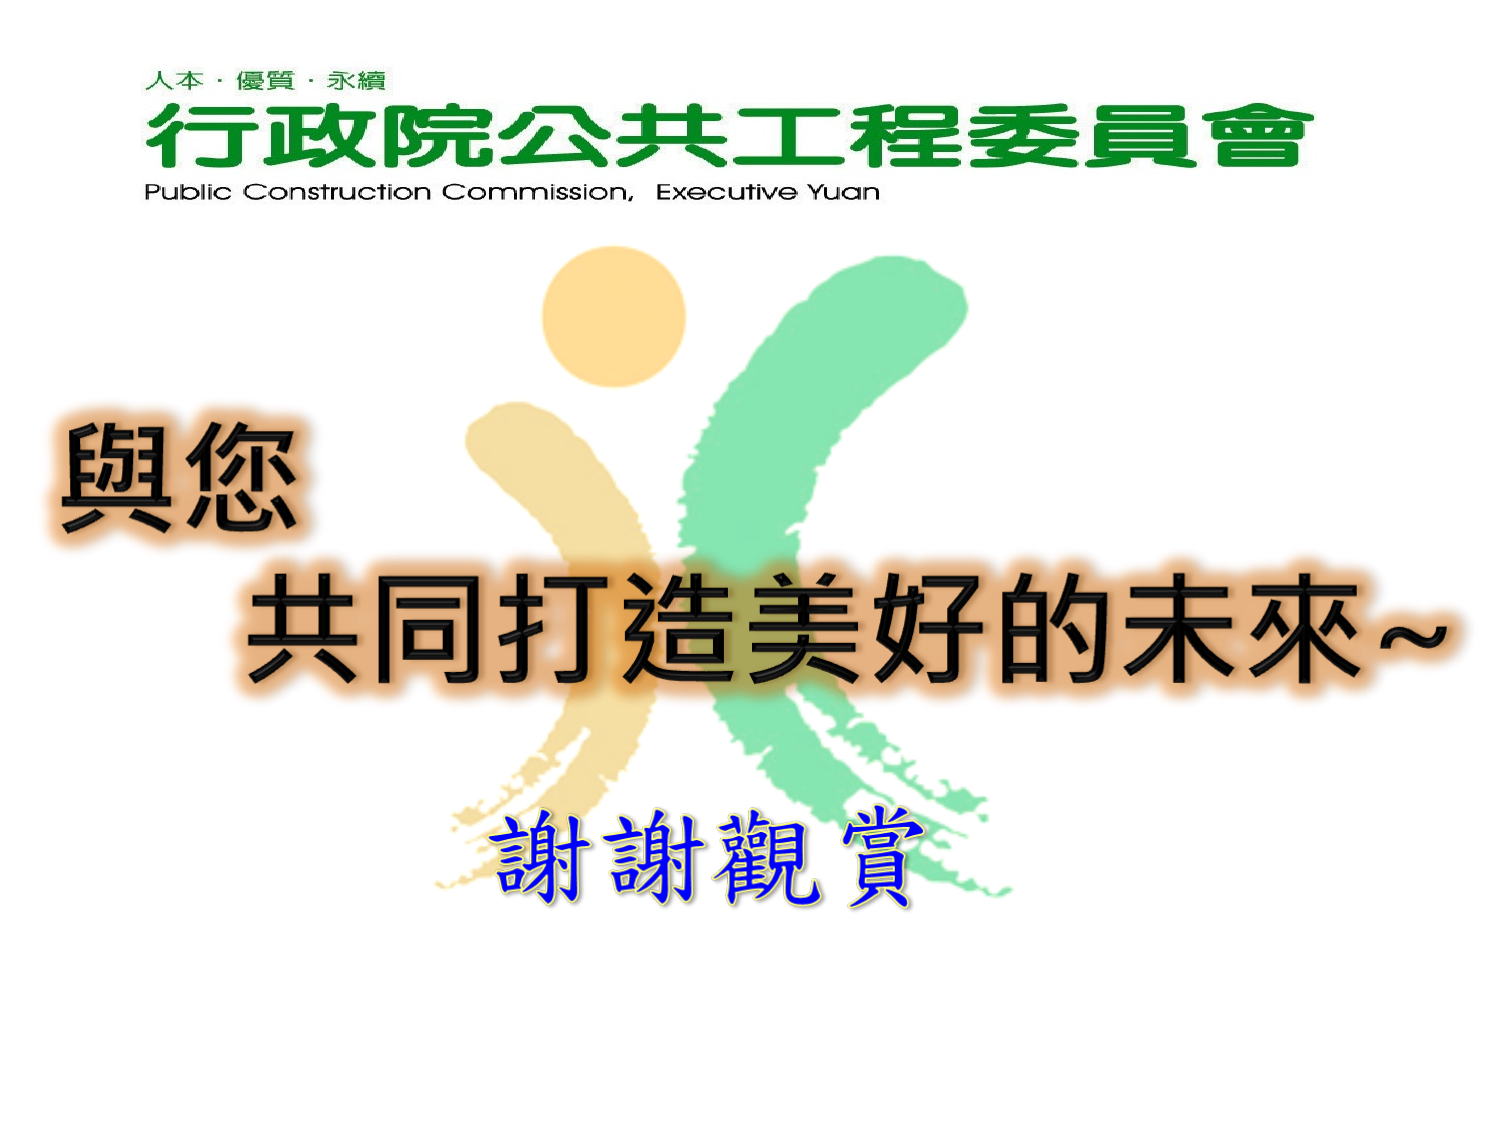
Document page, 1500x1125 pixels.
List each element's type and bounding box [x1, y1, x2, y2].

picture [0, 46, 1500, 973]
